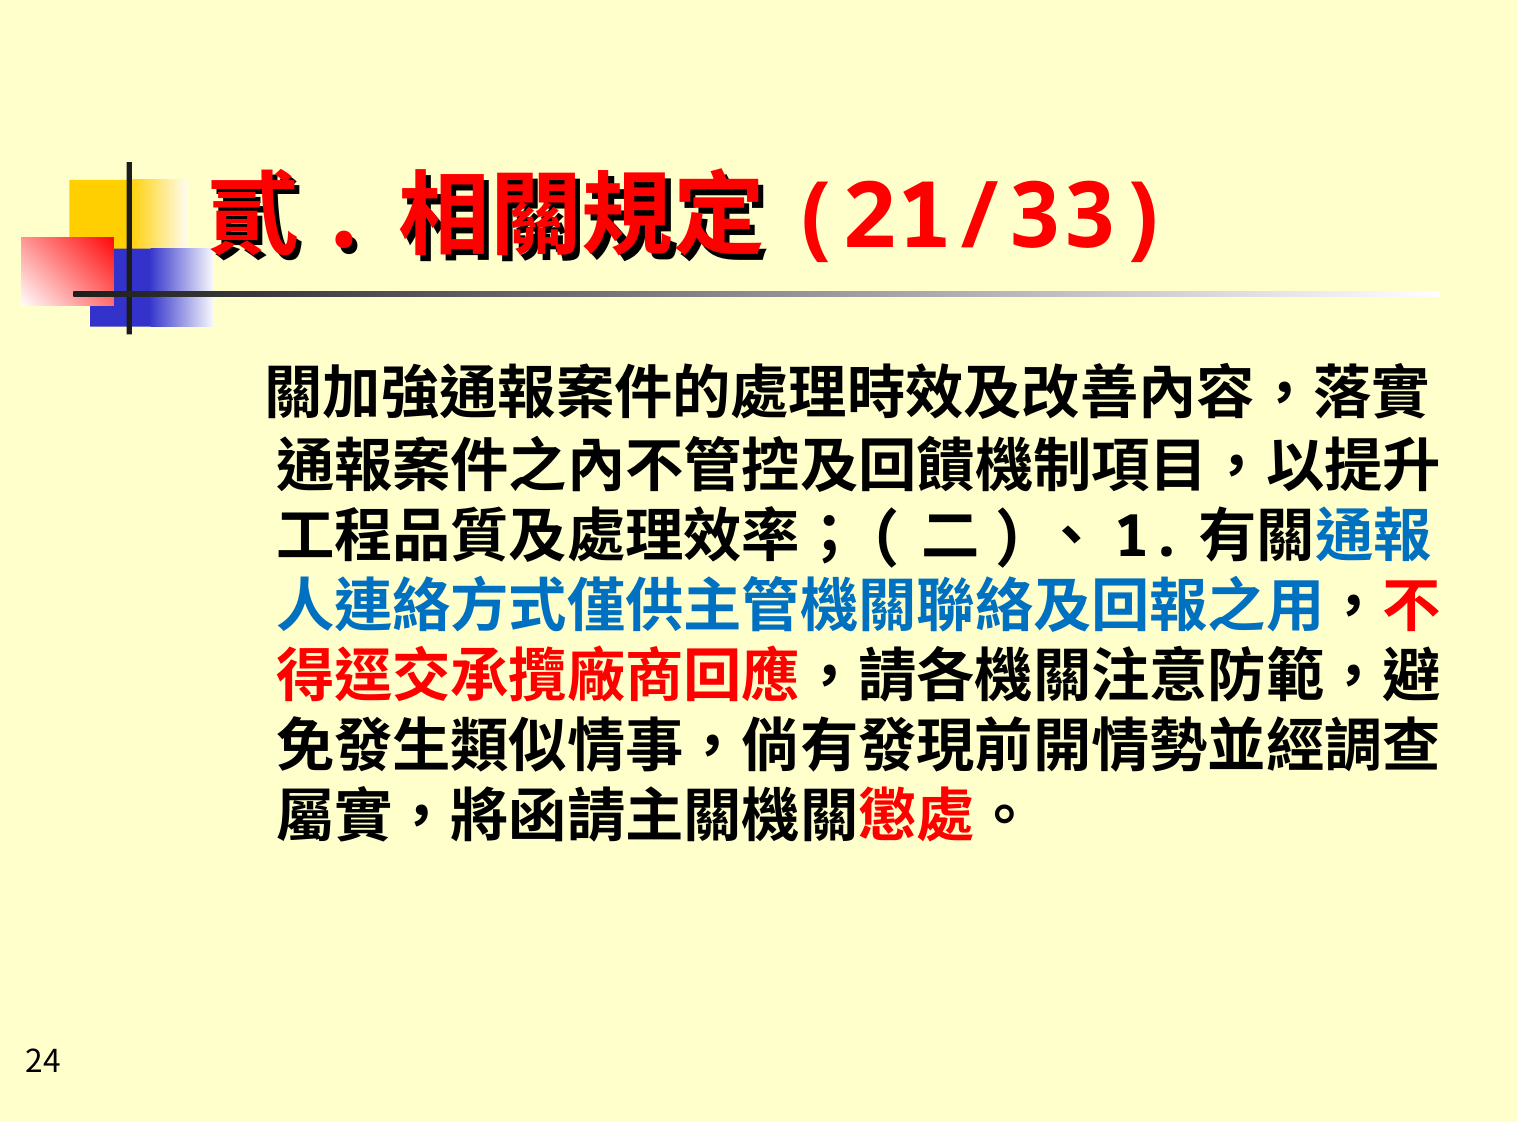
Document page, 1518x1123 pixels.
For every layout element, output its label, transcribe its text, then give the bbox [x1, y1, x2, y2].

list 關加強通報案件的處理時效及改善內容，落實通報案件之內不管控及回饋機制項目，以提升工程品質及處理效率；(二)、1.有關通報人連絡方式僅供主管機關聯絡及回報之用，不得逕交承攬廠商回應，請各機關注意防範，避免發生類似情事，倘有發現前開情勢並經調查屬實，將函請主關機關懲處。 [196, 330, 1487, 1004]
text_box <編號> [0, 1032, 78, 1096]
title 貳.相關規定(21/33) [191, 35, 1485, 275]
